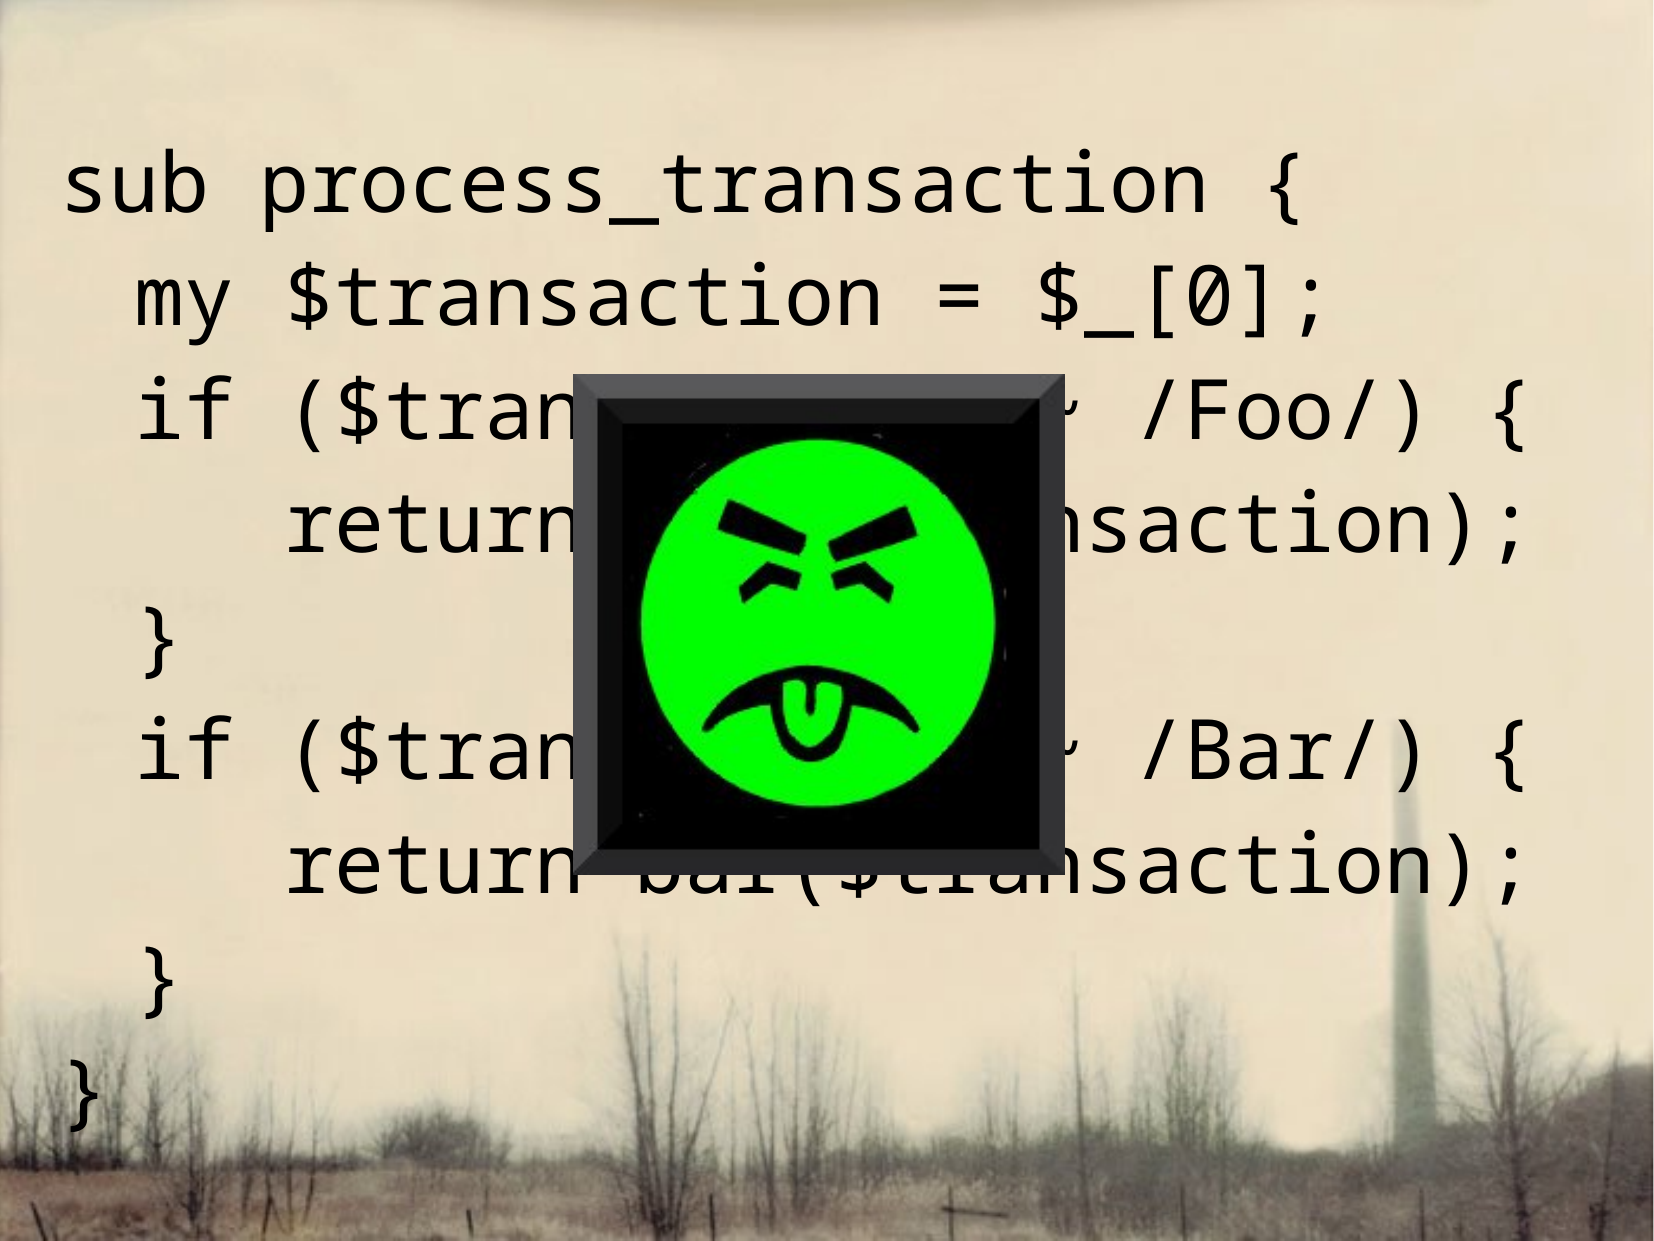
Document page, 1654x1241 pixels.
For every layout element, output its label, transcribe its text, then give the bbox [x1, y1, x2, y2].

text_box sub process_transaction { my $transaction = $_[0]; if ($transaction =~ /Foo/) { return foo($transaction); } if ($transaction =~ /Bar/) { return bar($transaction); } } [59, 123, 1585, 968]
picture [0, 0, 1654, 1241]
